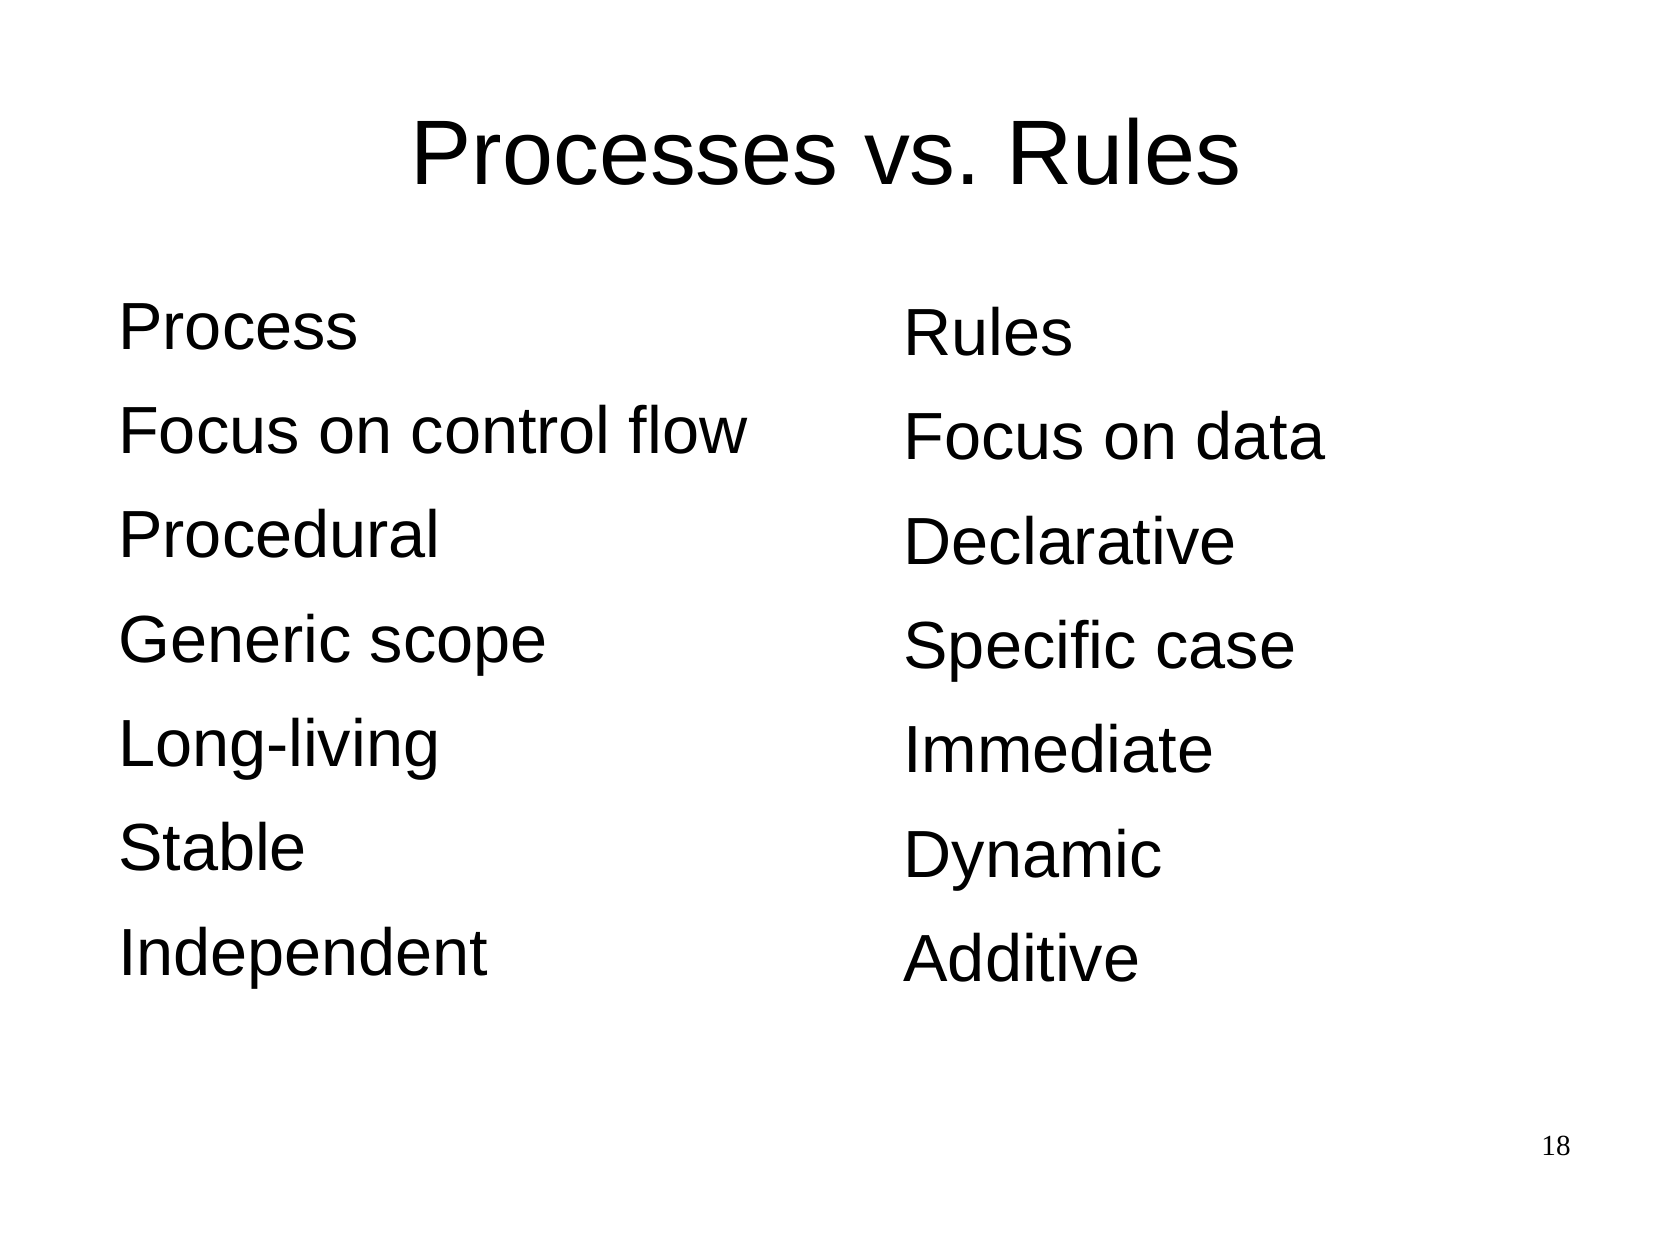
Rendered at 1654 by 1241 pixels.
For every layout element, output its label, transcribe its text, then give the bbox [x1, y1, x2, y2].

list Process Focus on control flow Procedural Generic scope Long-living Stable Independent [100, 288, 827, 1108]
list Rules Focus on data Declarative Specific case Immediate Dynamic Additive [885, 295, 1583, 1114]
title Processes vs. Rules [82, 49, 1571, 257]
